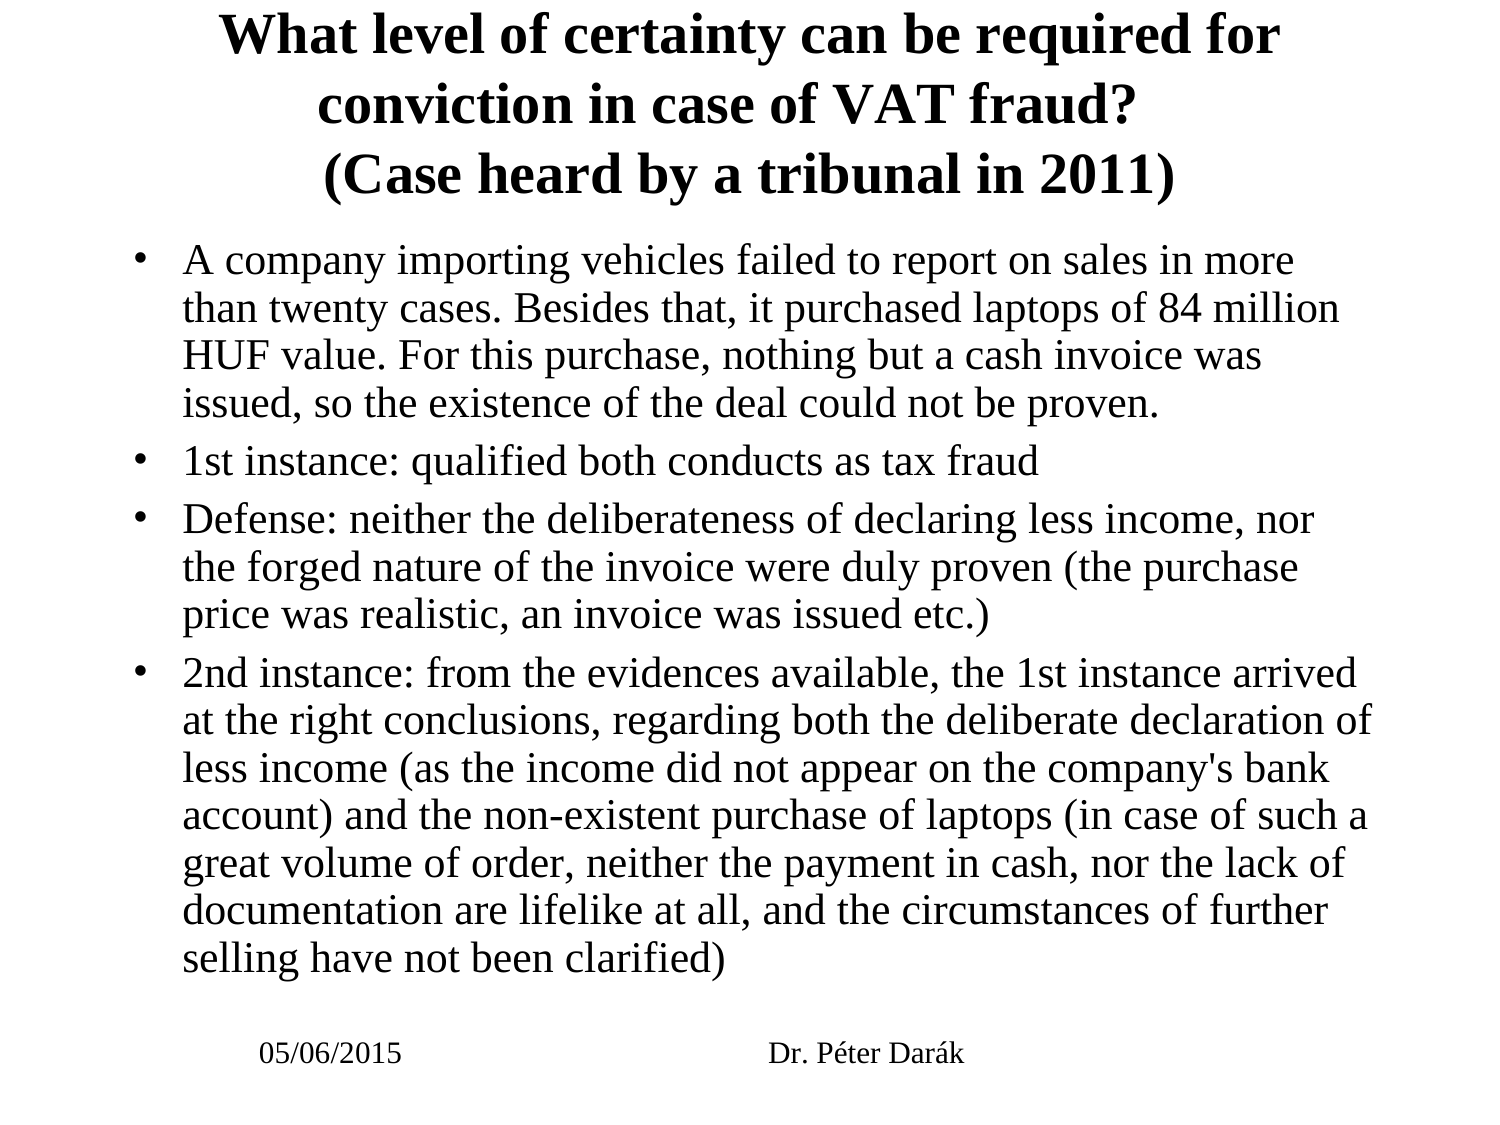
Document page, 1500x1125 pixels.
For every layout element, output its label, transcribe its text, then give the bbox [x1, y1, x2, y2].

list A company importing vehicles failed to report on sales in more than twenty cases. Besides that, it purchased laptops of 84 million HUF value. For this purchase, nothing but a cash invoice was issued, so the existence of the deal could not be proven. 1st instance: qualified both conducts as tax fraud Defense: neither the deliberateness of declaring less income, nor the forged nature of the invoice were duly proven (the purchase price was realistic, an invoice was issued etc.) 2nd instance: from the evidences available, the 1st instance arrived at the right conclusions, regarding both the deliberate declaration of less income (as the income did not appear on the company's bank account) and the non-existent purchase of laptops (in case of such a great volume of order, neither the payment in cash, nor the lack of documentation are lifelike at all, and the circumstances of further selling have not been clarified) [118, 228, 1394, 1004]
title What level of certainty can be required for conviction in case of VAT fraud? (Case heard by a tribunal in 2011) [112, 62, 1388, 138]
